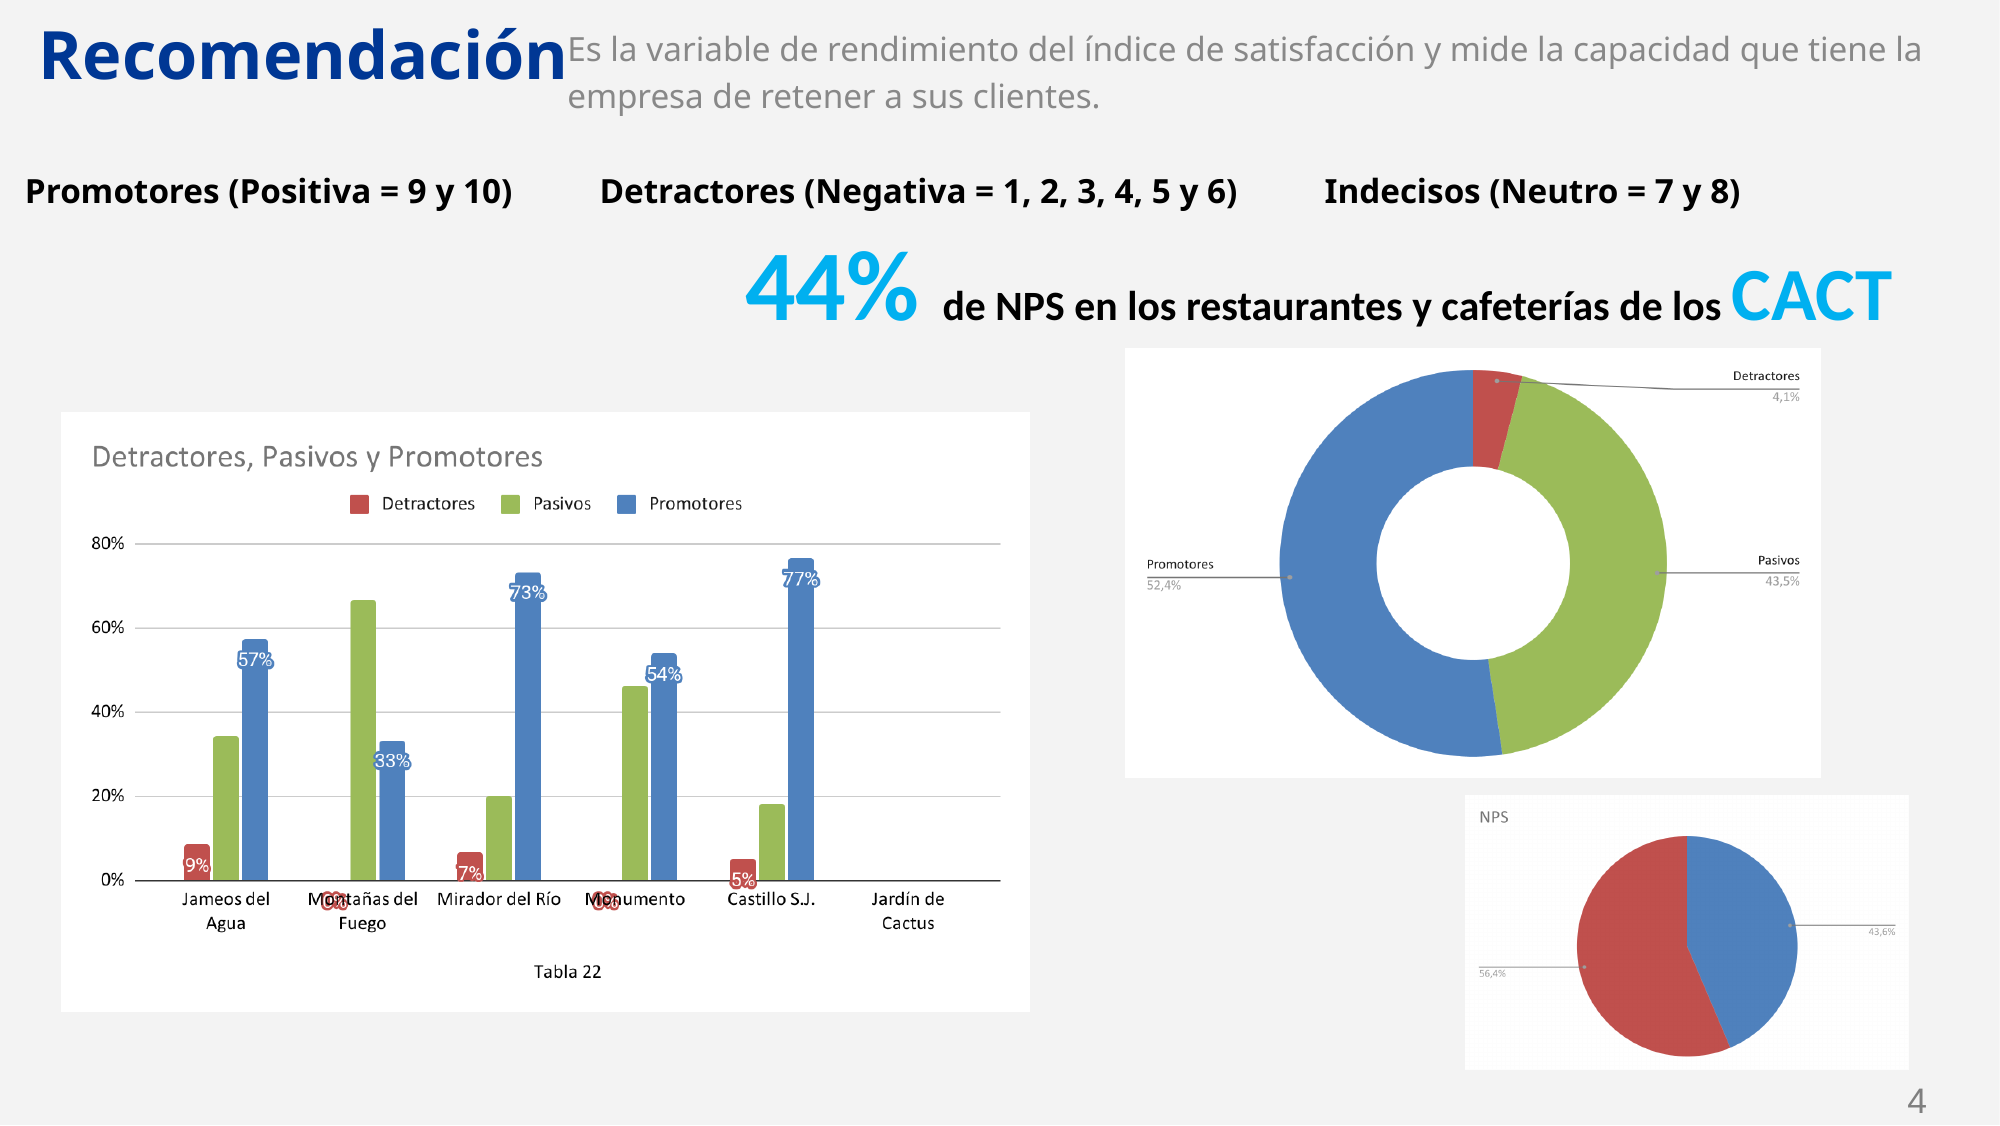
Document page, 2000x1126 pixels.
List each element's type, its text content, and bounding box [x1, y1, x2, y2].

text_box 44% de NPS en los restaurantes y cafeterías de los CACT [588, 229, 1909, 350]
picture [1465, 795, 1909, 1070]
slide_number 1 [1478, 1069, 1945, 1126]
picture [1125, 348, 1821, 778]
picture [61, 412, 1030, 1012]
text_box Es la variable de rendimiento del índice de satisfacción y mide la capacidad que tiene la empresa de retener a sus clientes. [539, 2, 2000, 229]
text_box Promotores (Positiva = 9 y 10) Detractores (Negativa = 1, 2, 3, 4, 5 y 6) Indecisos (Neutro = 7 y 8) [24, 137, 1834, 243]
text_box Recomendación [38, 0, 1110, 106]
